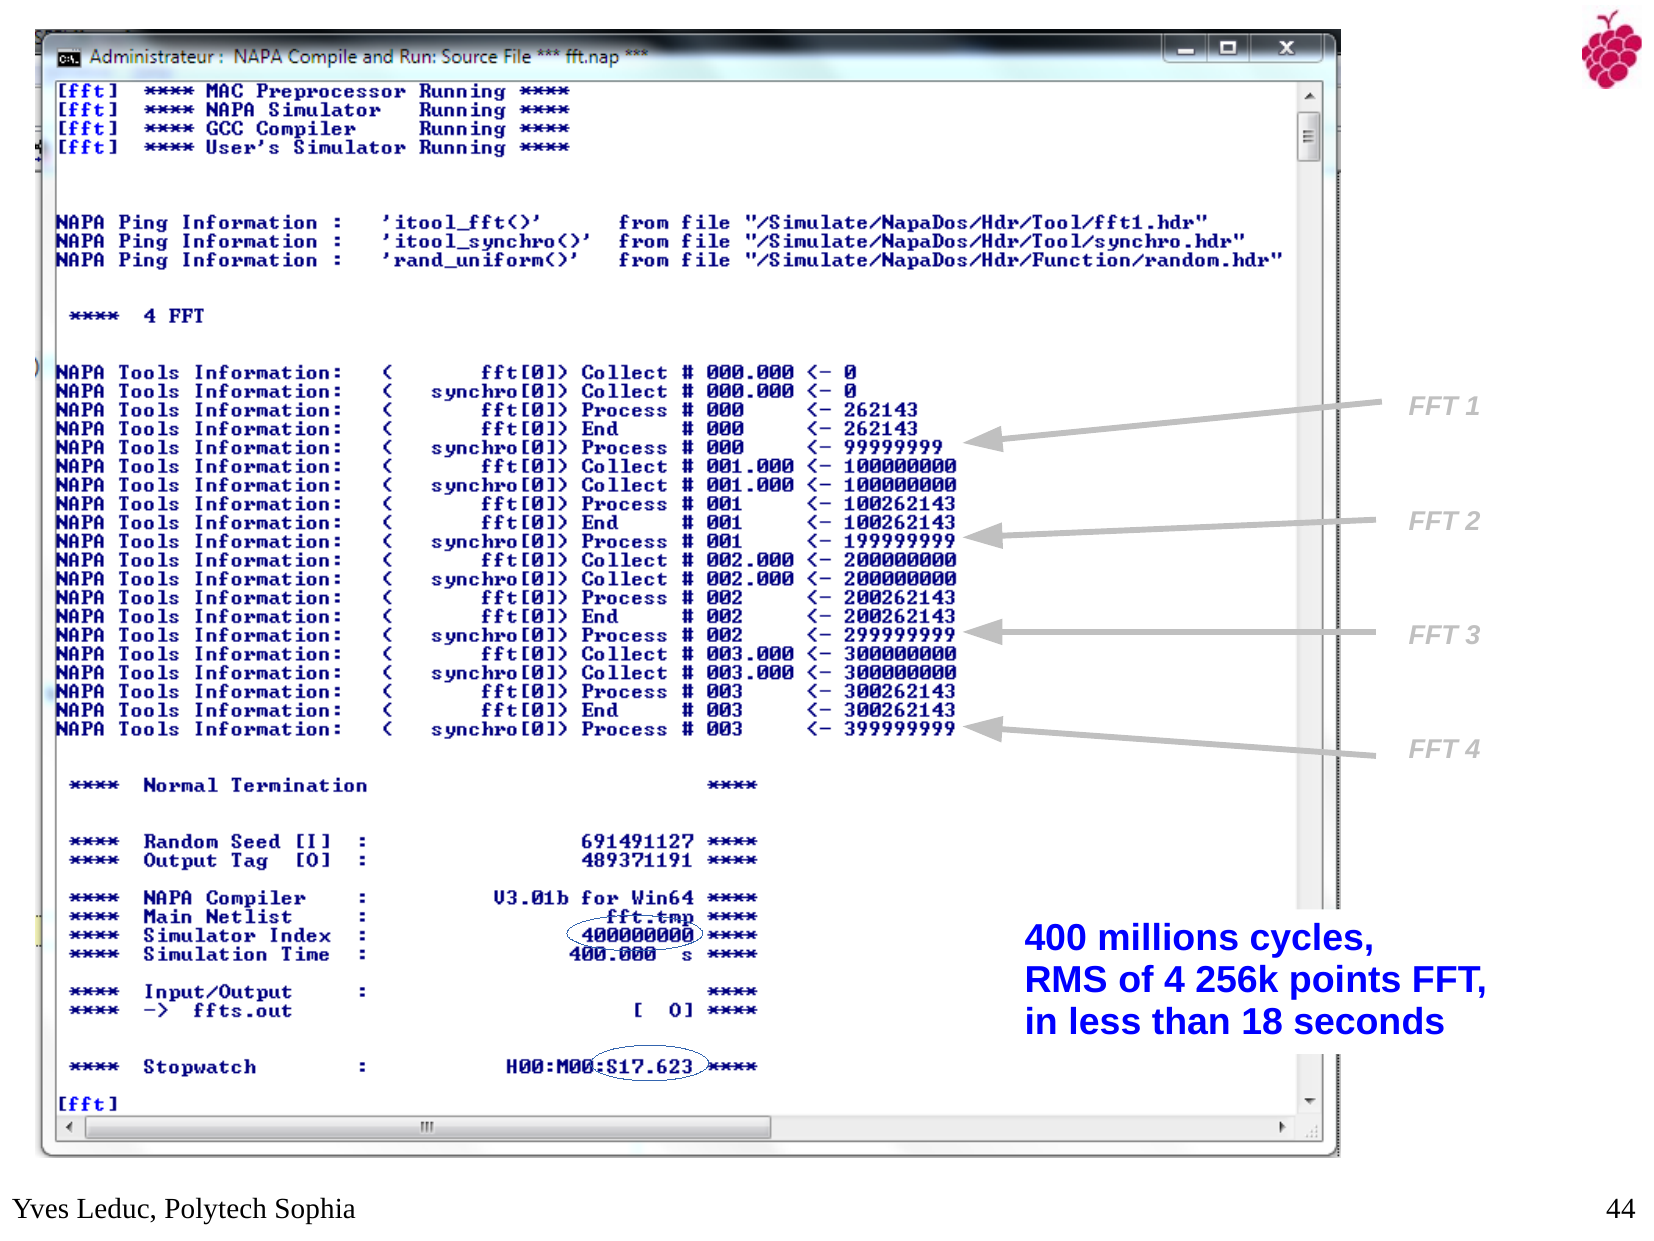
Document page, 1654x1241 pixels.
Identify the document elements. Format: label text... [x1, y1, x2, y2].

text_box FFT 1 FFT 2 FFT 3 FFT 4 [1393, 383, 1496, 780]
picture [1582, 5, 1642, 89]
text_box 400 millions cycles, RMS of 4 256k points FFT, in less than 18 seconds [1009, 909, 1503, 1054]
picture [35, 29, 1341, 1158]
